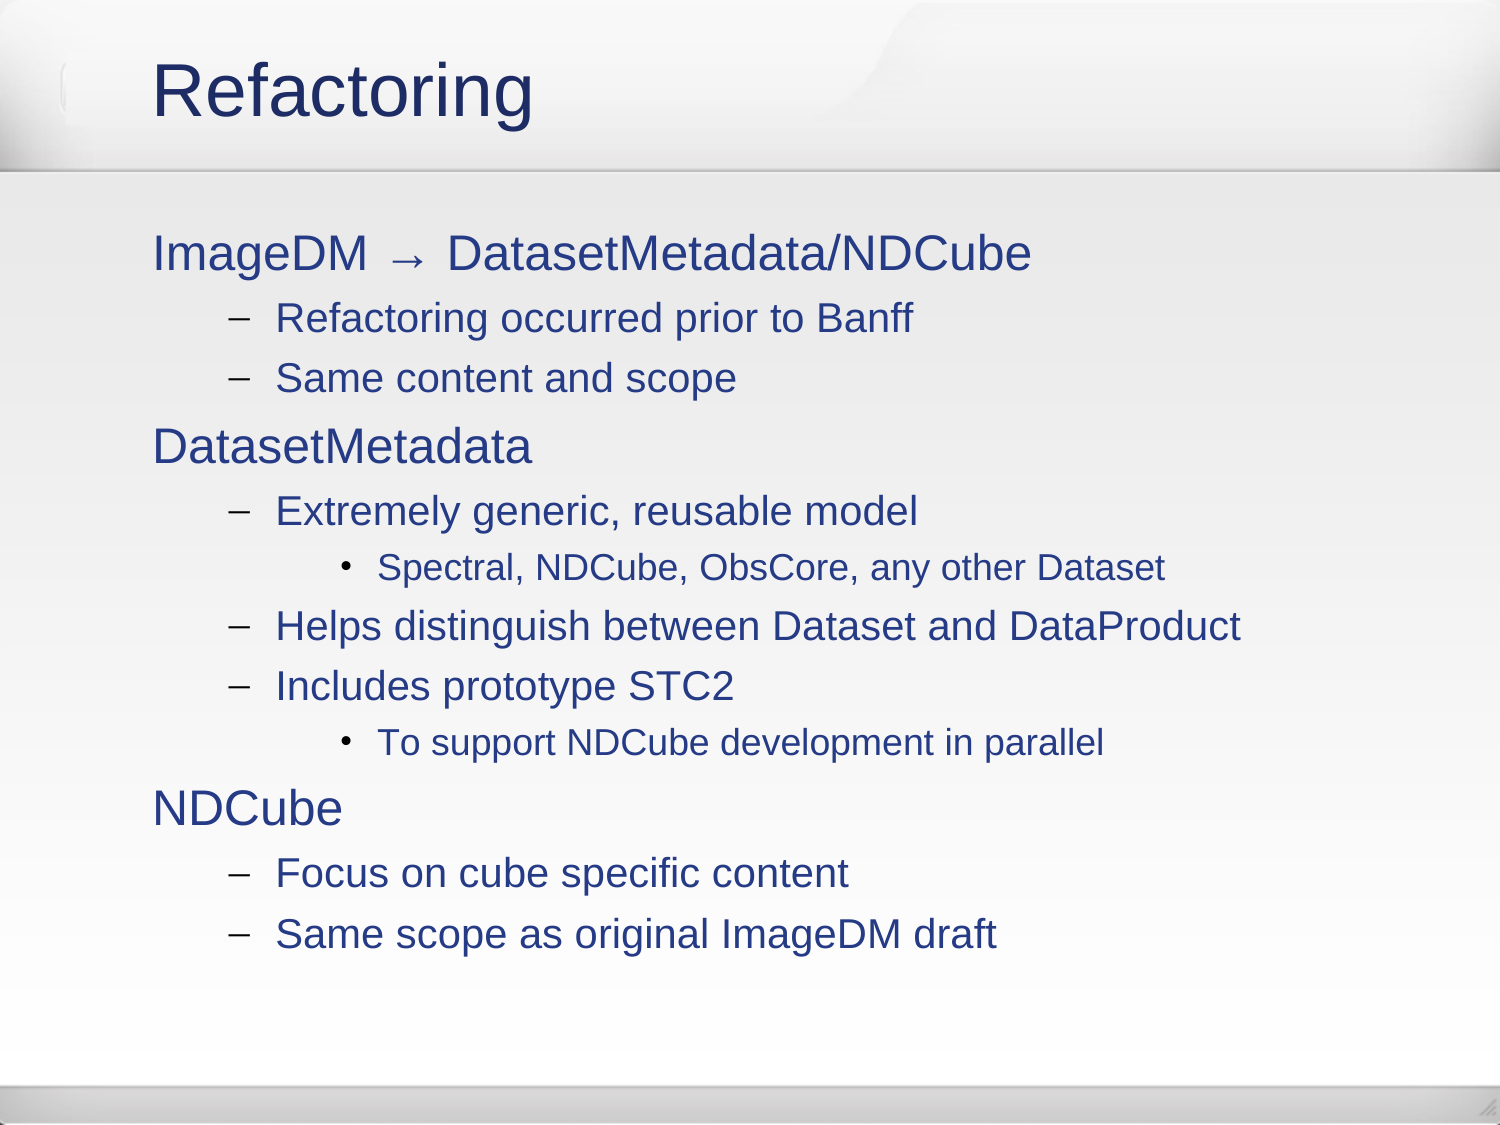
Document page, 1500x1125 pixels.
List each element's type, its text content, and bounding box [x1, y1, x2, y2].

list ImageDM → DatasetMetadata/NDCube Refactoring occurred prior to Banff Same content and scope DatasetMetadata Extremely generic, reusable model Spectral, NDCube, ObsCore, any other Dataset Helps distinguish between Dataset and DataProduct Includes prototype STC2 To support NDCube development in parallel NDCube Focus on cube specific content Same scope as original ImageDM draft [137, 212, 1407, 1026]
title Refactoring [136, 27, 1400, 140]
picture [0, 0, 1500, 1125]
